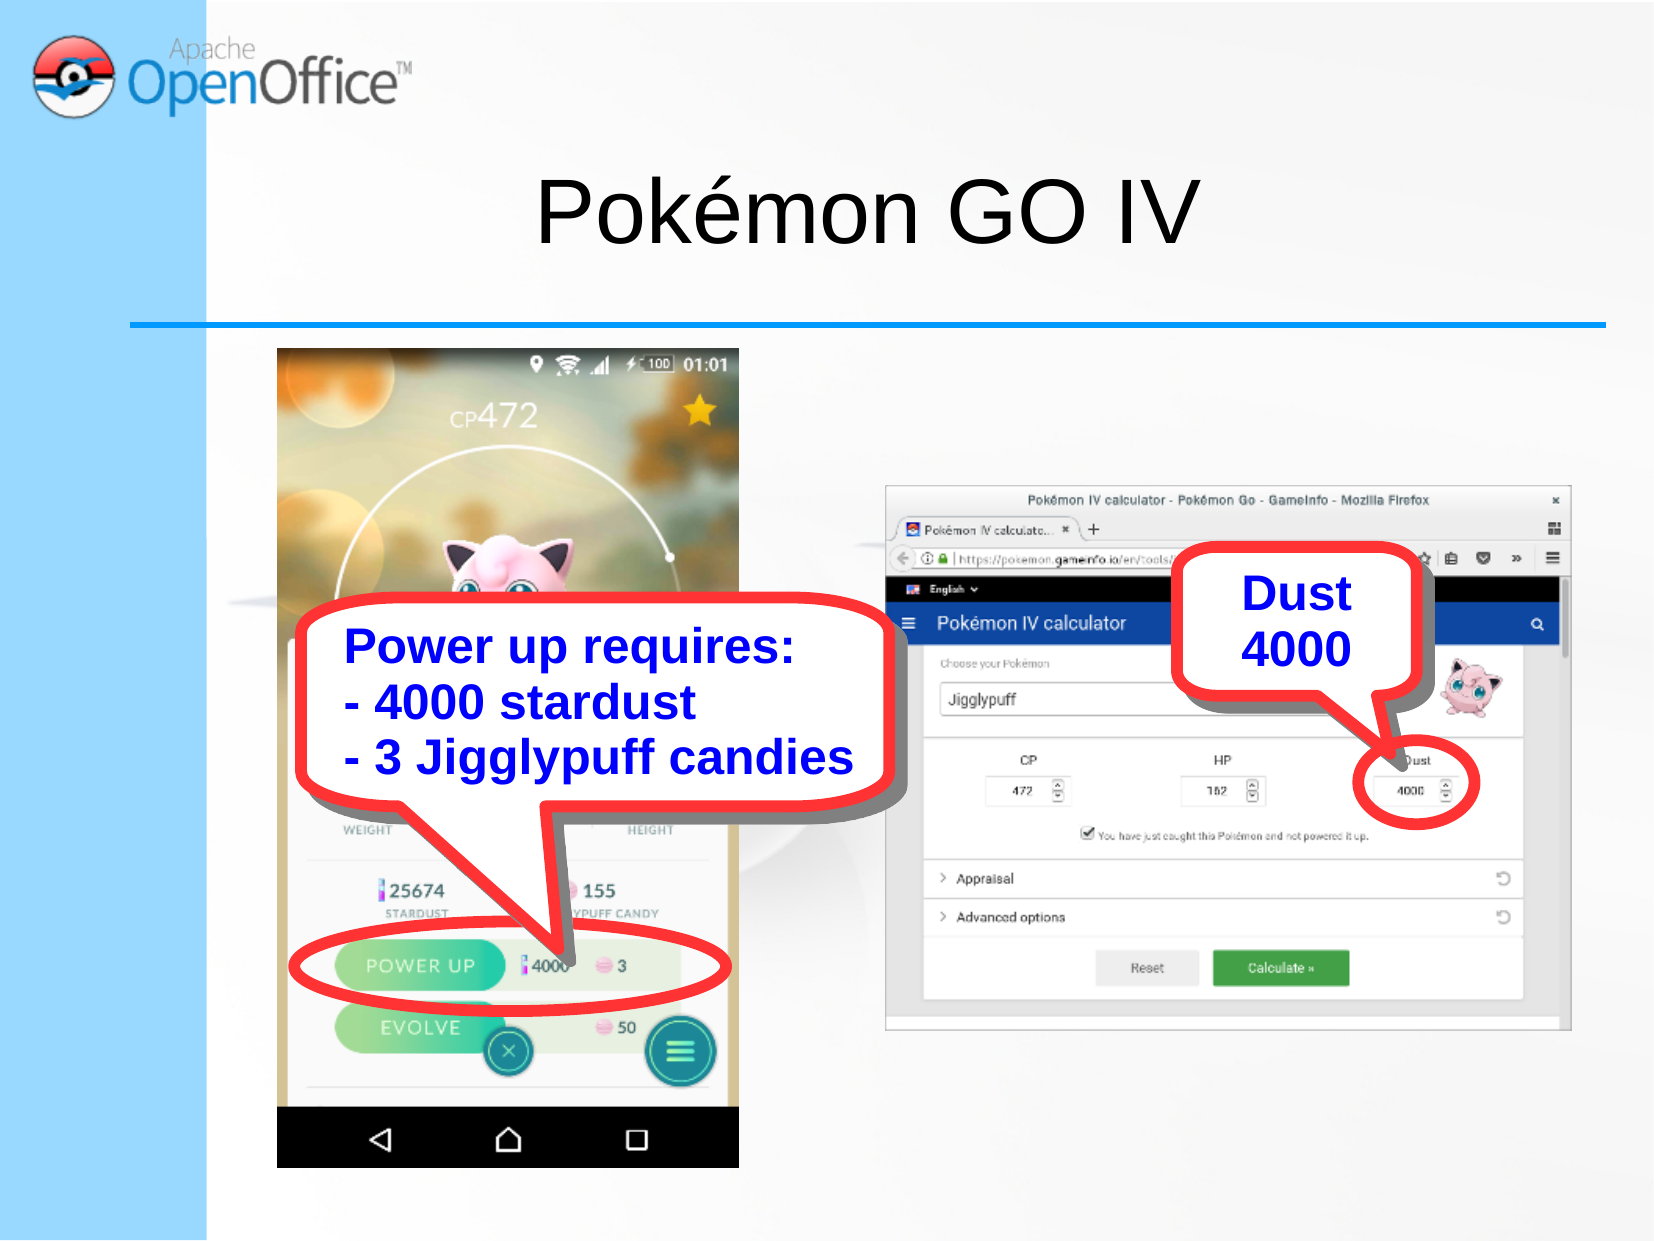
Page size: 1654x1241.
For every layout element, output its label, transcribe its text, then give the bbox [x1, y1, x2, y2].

text_box Dust 4000 [1176, 546, 1417, 744]
text_box Power up requires: - 4000 stardust - 3 Jigglypuff candies [301, 597, 890, 950]
picture [31, 2, 1654, 1241]
title Pokémon GO IV [165, 108, 1571, 316]
